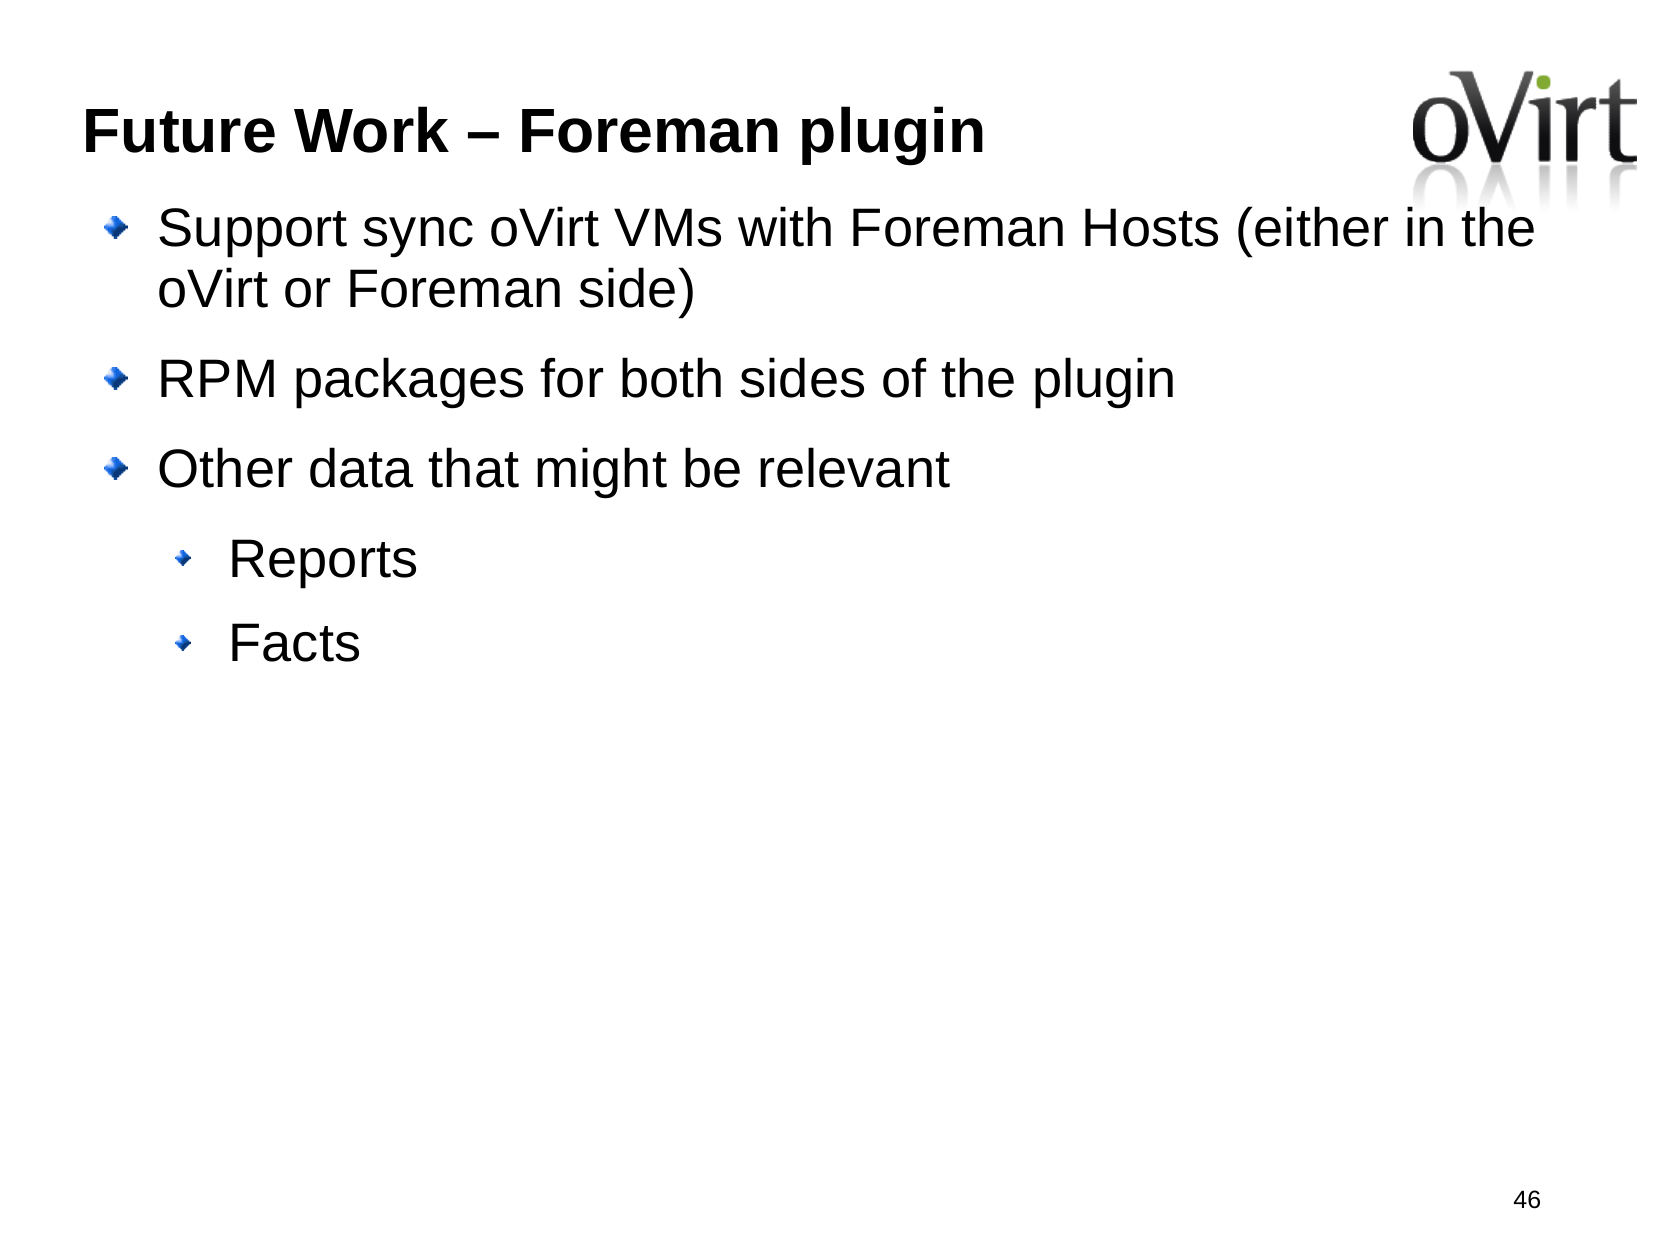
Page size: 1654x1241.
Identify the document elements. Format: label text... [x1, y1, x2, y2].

picture [1413, 63, 1637, 212]
title Future Work – Foreman plugin [82, 37, 1303, 226]
list Support sync oVirt VMs with Foreman Hosts (either in the oVirt or Foreman side) RPM packages for both sides of the plugin Other data that might be relevant Reports Facts [86, 197, 1576, 991]
